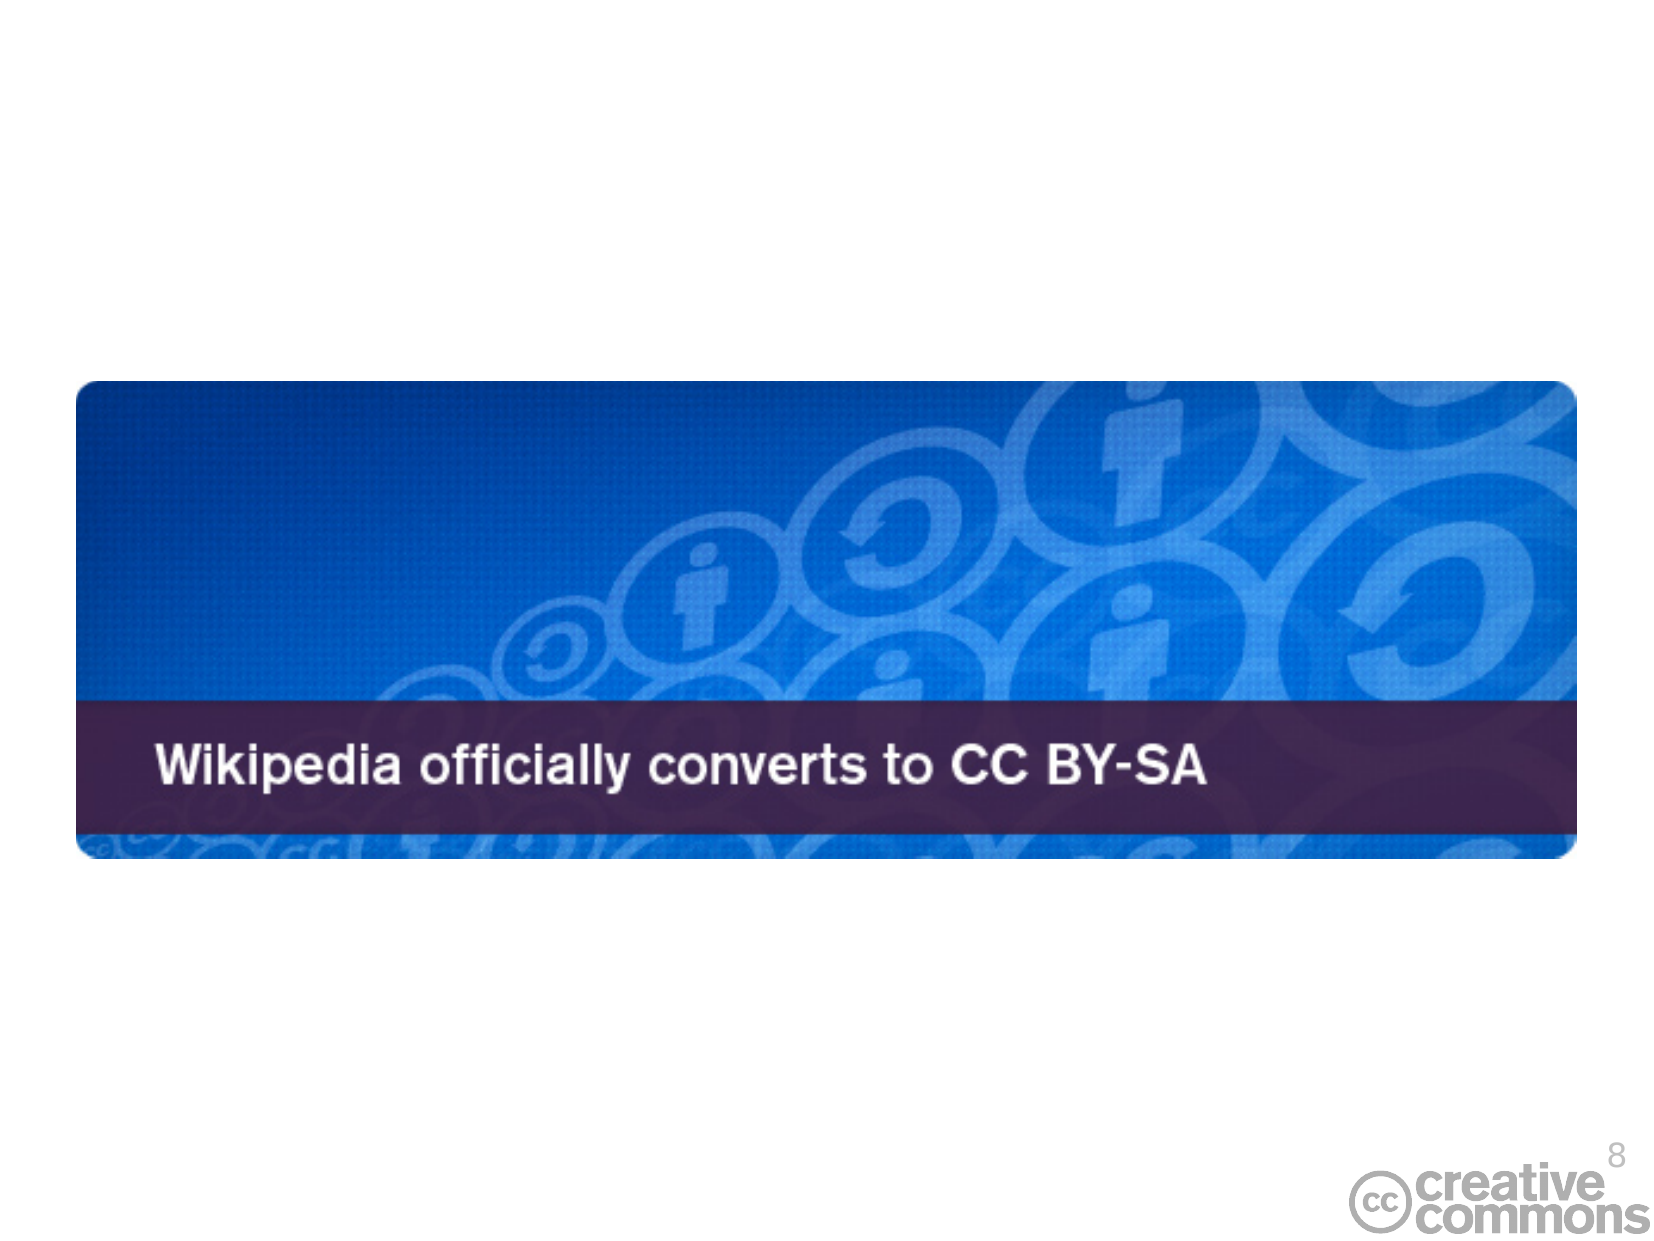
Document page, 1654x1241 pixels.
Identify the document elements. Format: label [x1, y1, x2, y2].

picture [76, 381, 1577, 859]
picture [1349, 1162, 1650, 1234]
